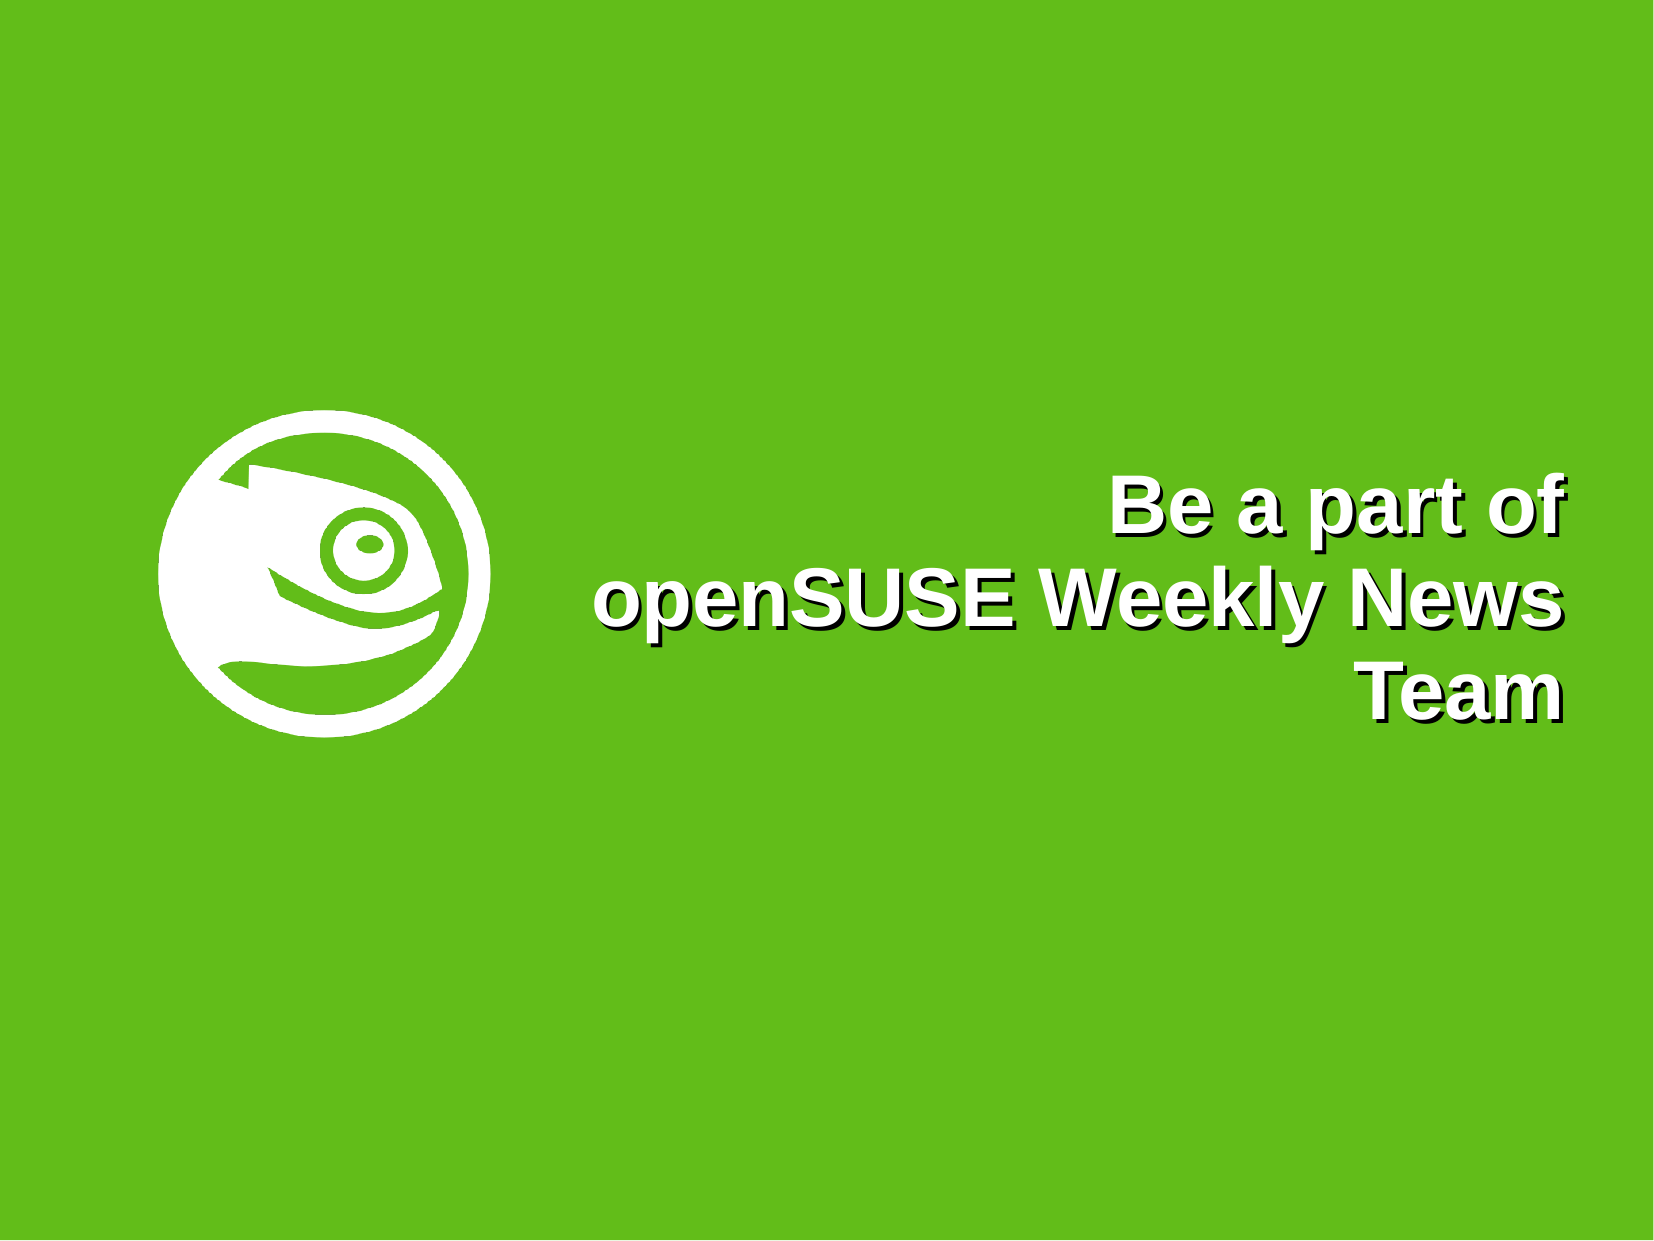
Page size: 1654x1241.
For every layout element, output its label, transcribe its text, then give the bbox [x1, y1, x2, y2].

title Be a part of openSUSE Weekly News Team [575, 413, 1580, 783]
picture [86, 339, 562, 808]
